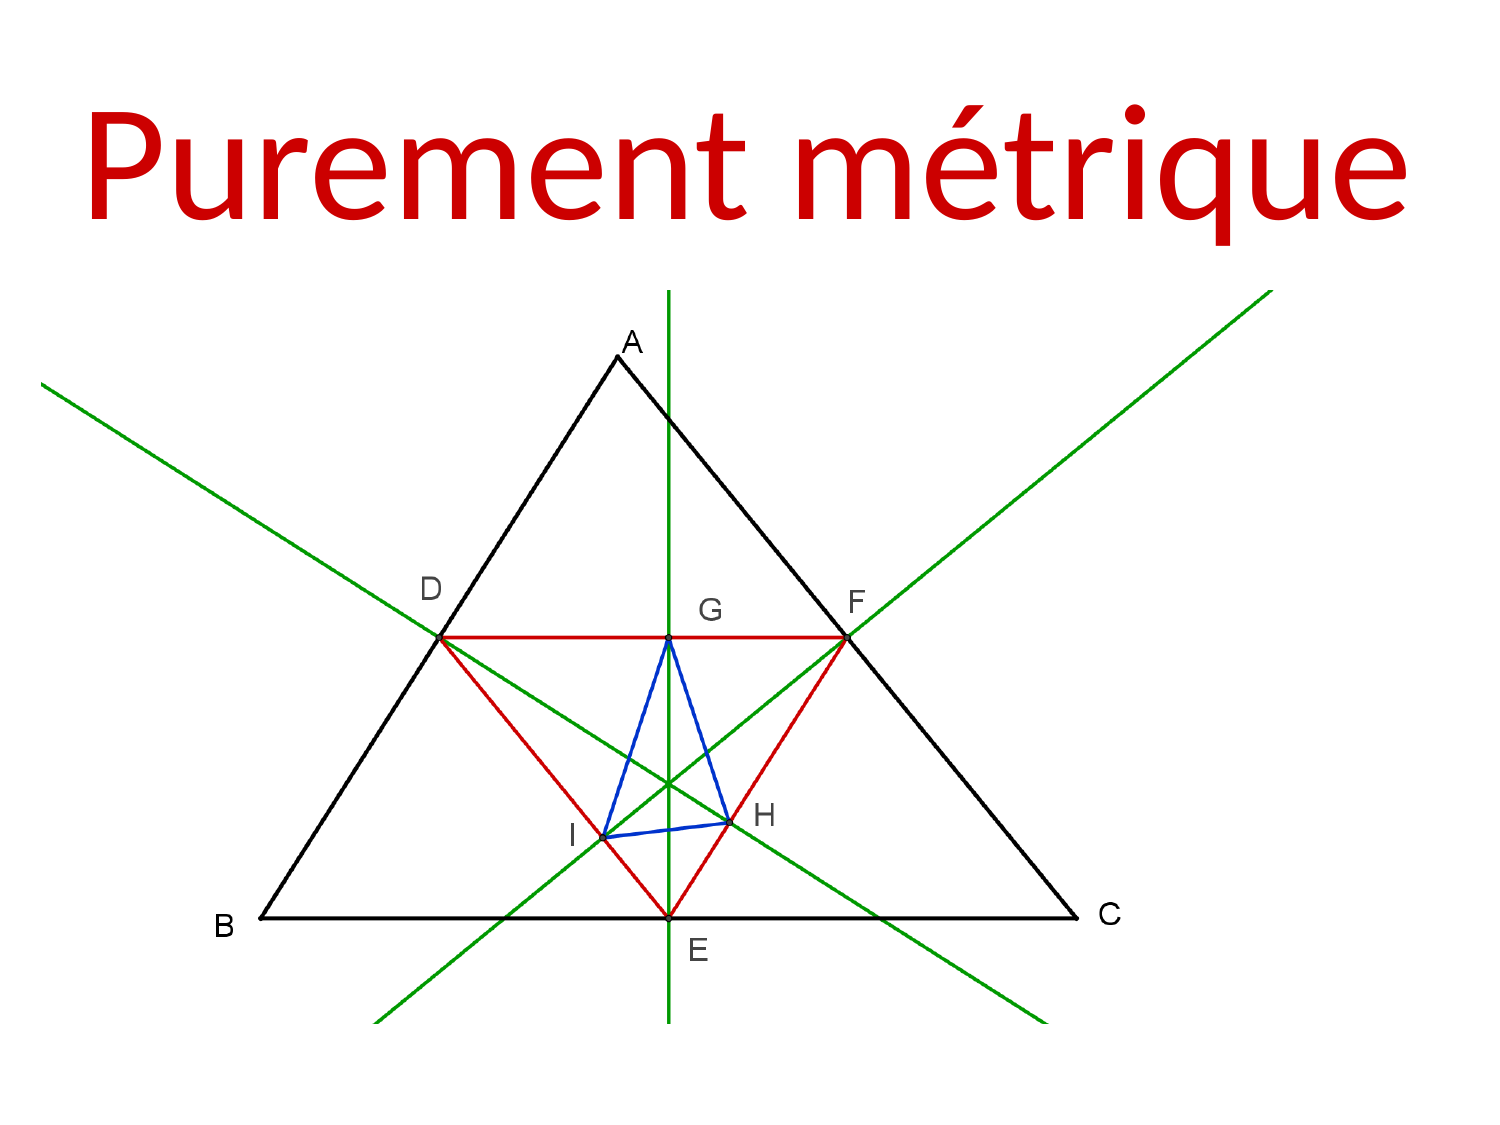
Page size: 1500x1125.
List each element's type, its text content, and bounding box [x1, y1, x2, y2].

title Purement métrique [0, 45, 1495, 233]
picture [41, 290, 1483, 1024]
